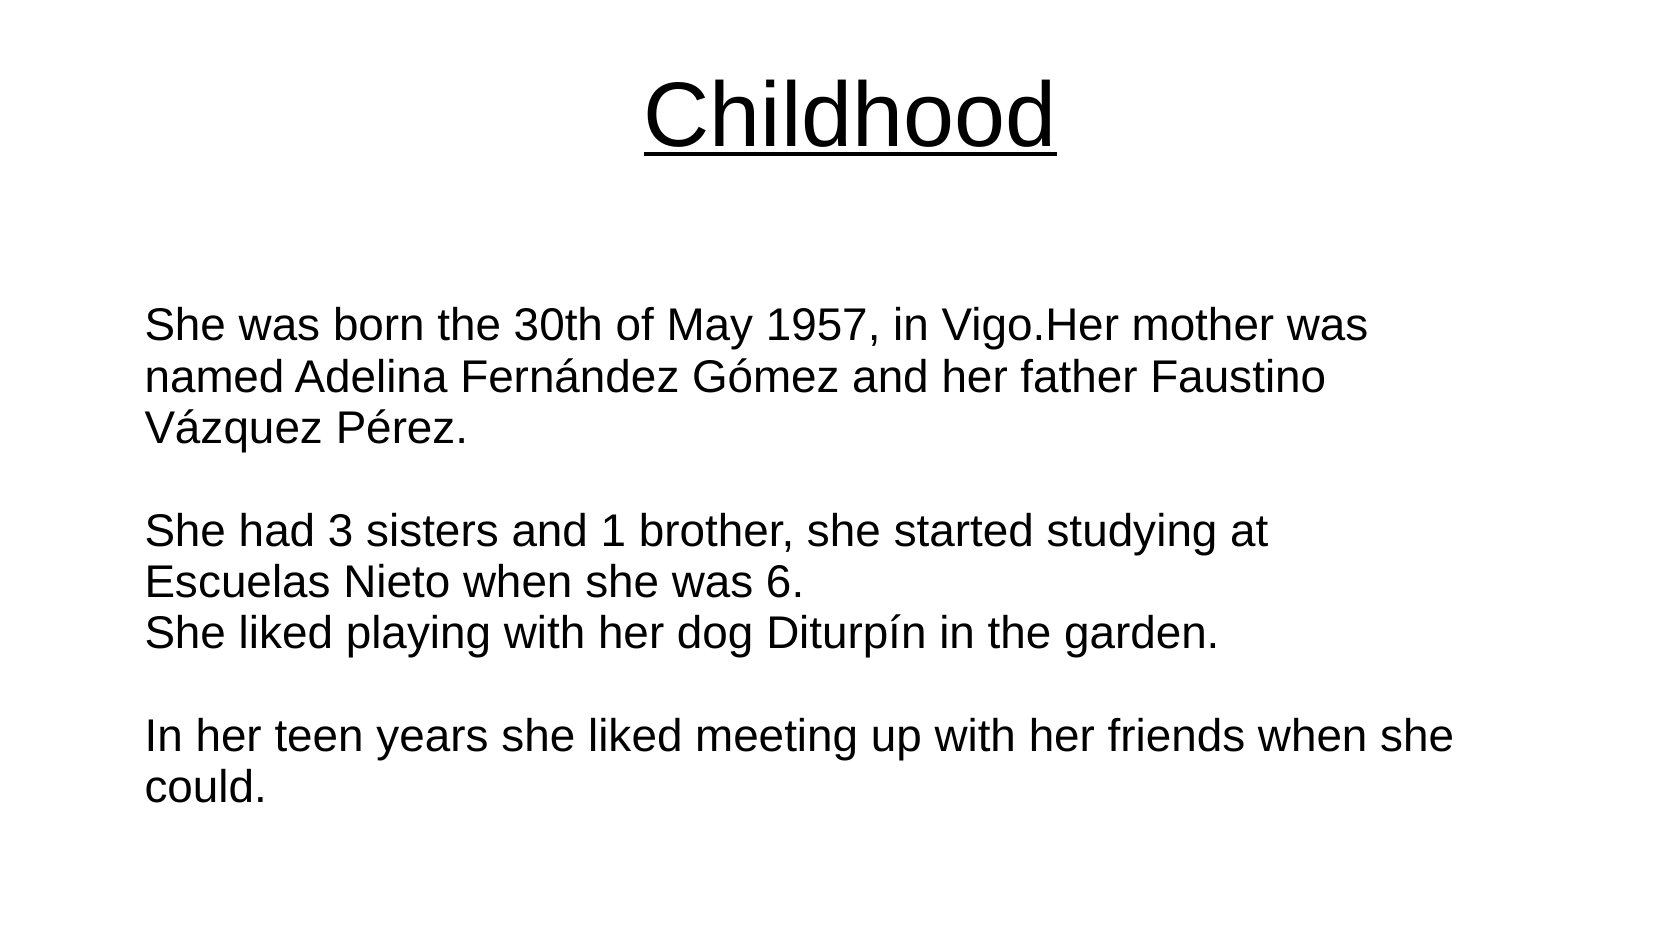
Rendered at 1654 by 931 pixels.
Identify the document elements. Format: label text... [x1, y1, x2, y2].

title Childhood [106, 37, 1595, 193]
text_box She was born the 30th of May 1957, in Vigo.Her mother was named Adelina Fernández Gómez and her father Faustino Vázquez Pérez. She had 3 sisters and 1 brother, she started studying at Escuelas Nieto when she was 6. She liked playing with her dog Diturpín in the garden. In her teen years she liked meeting up with her friends when she could. [129, 292, 1477, 820]
